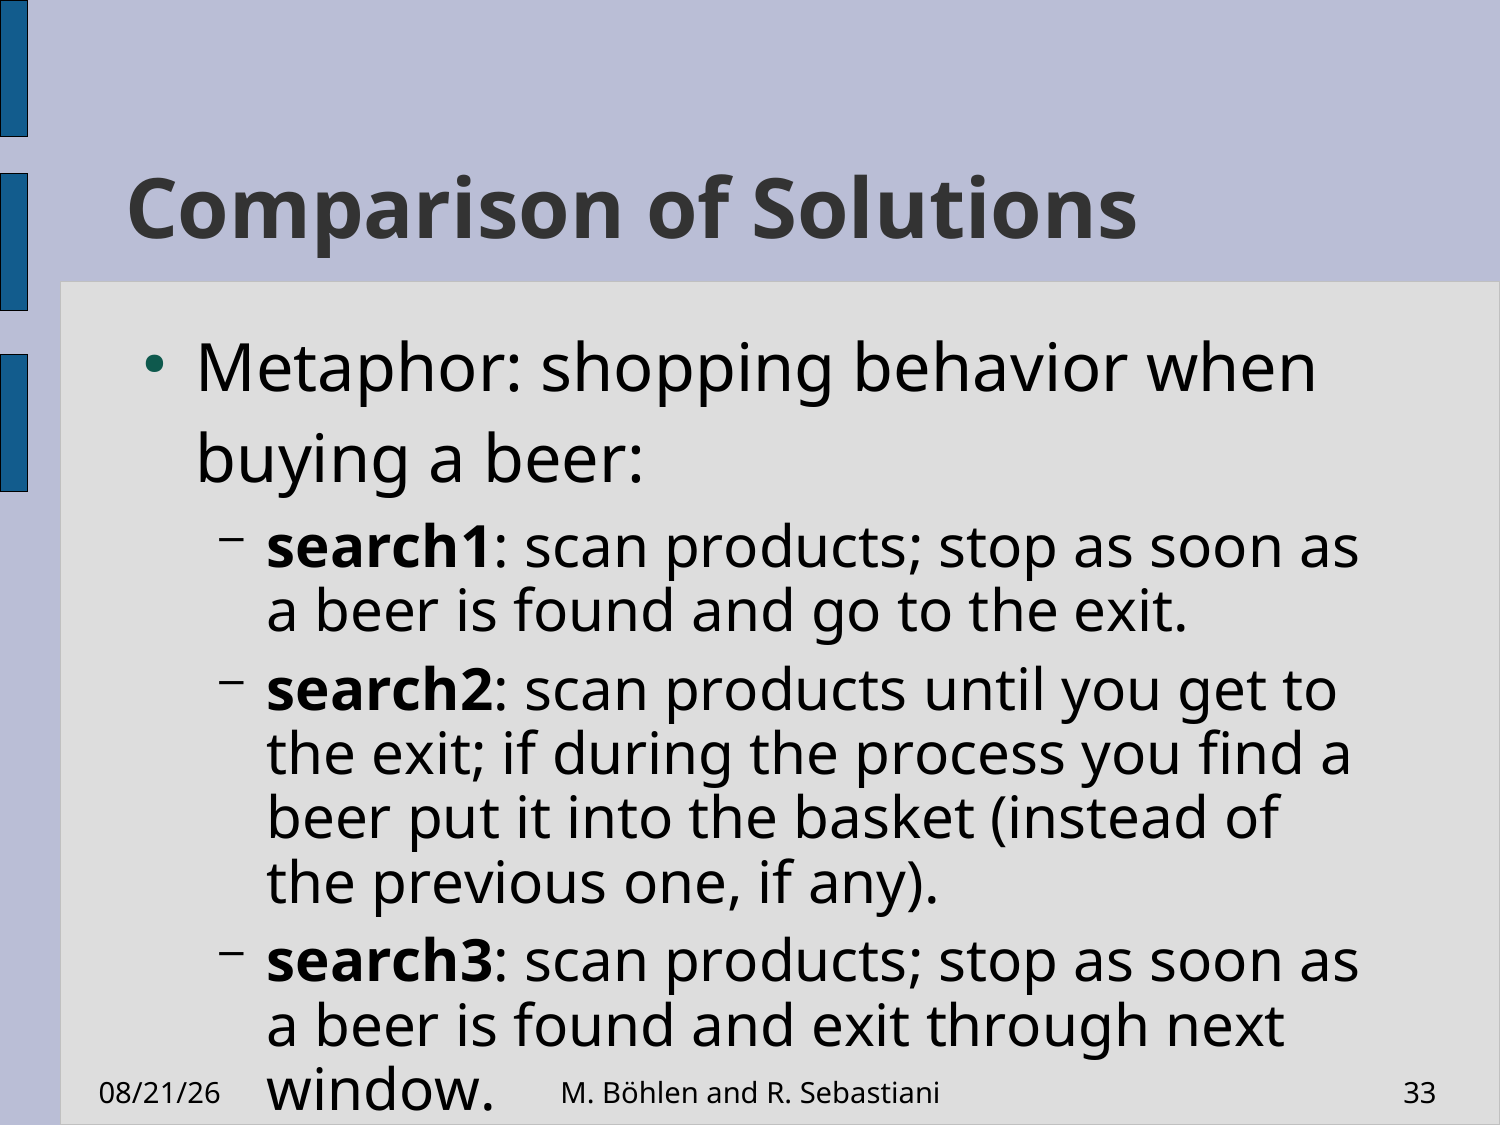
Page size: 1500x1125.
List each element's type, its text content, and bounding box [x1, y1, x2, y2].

title Comparison of Solutions [110, 67, 1392, 271]
list Metaphor: shopping behavior when buying a beer: search1: scan products; stop as soon as a beer is found and go to the exit. search2: scan products until you get to the exit; if during the process you find a beer put it into the basket (instead of the previous one, if any). search3: scan products; stop as soon as a beer is found and exit through next window. [110, 312, 1392, 1043]
